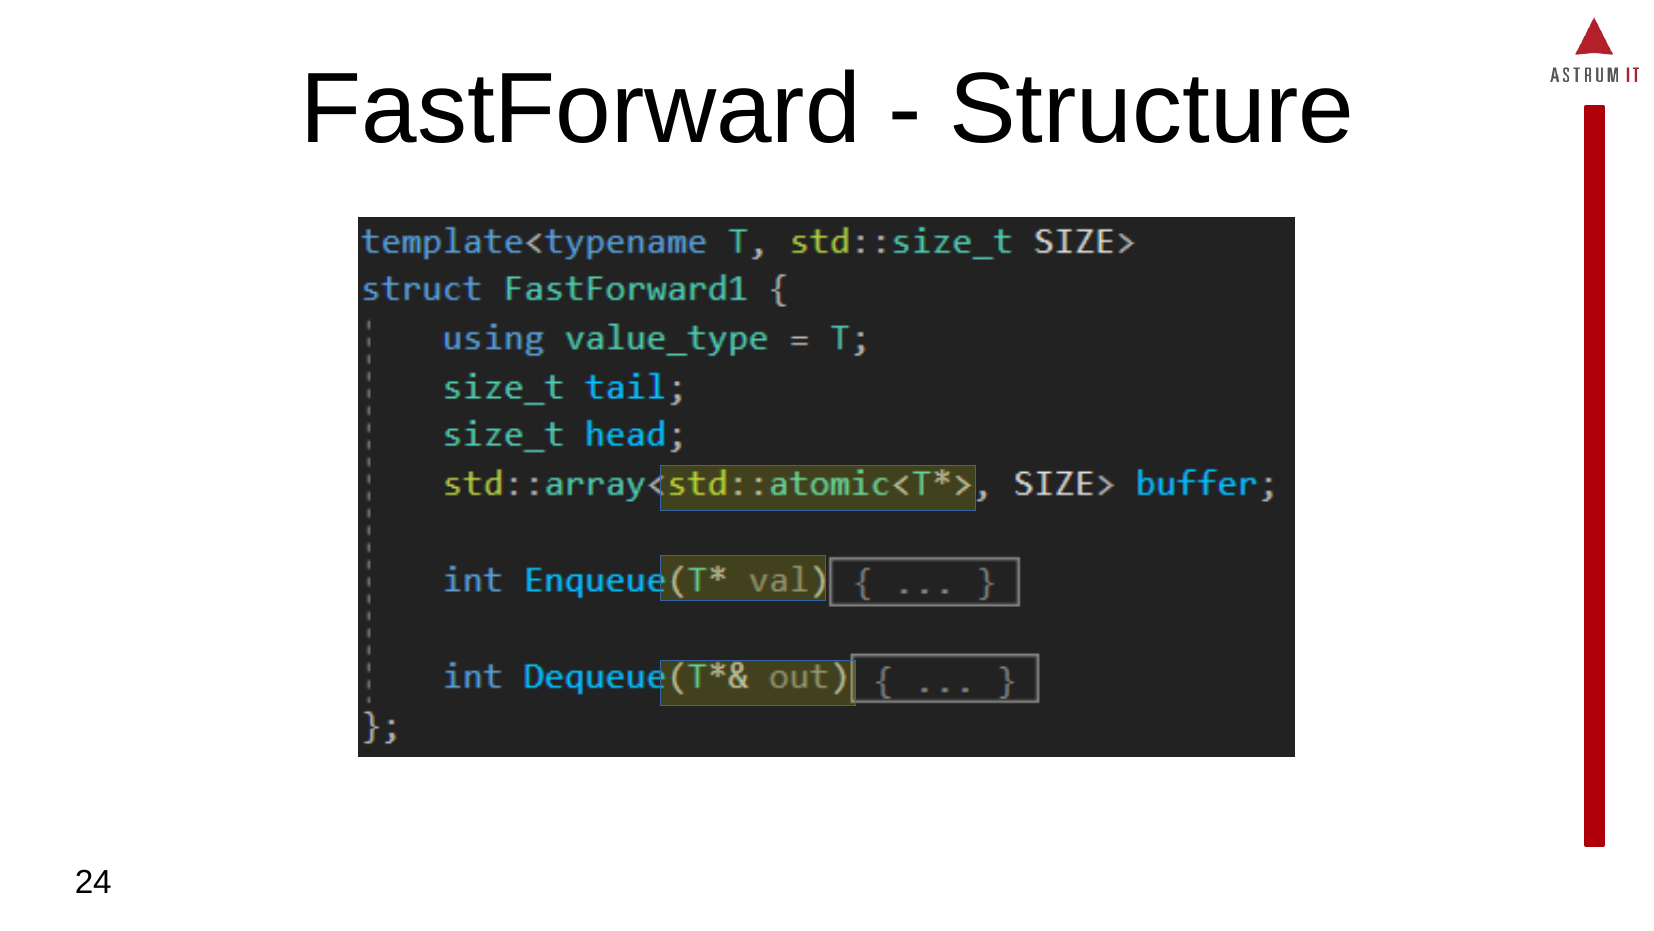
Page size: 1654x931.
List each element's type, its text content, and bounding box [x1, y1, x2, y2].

text_box [660, 465, 976, 511]
text_box [660, 660, 856, 706]
title FastForward - Structure [114, 30, 1541, 186]
text_box [660, 555, 826, 601]
picture [358, 217, 1295, 757]
picture [1550, 17, 1639, 82]
